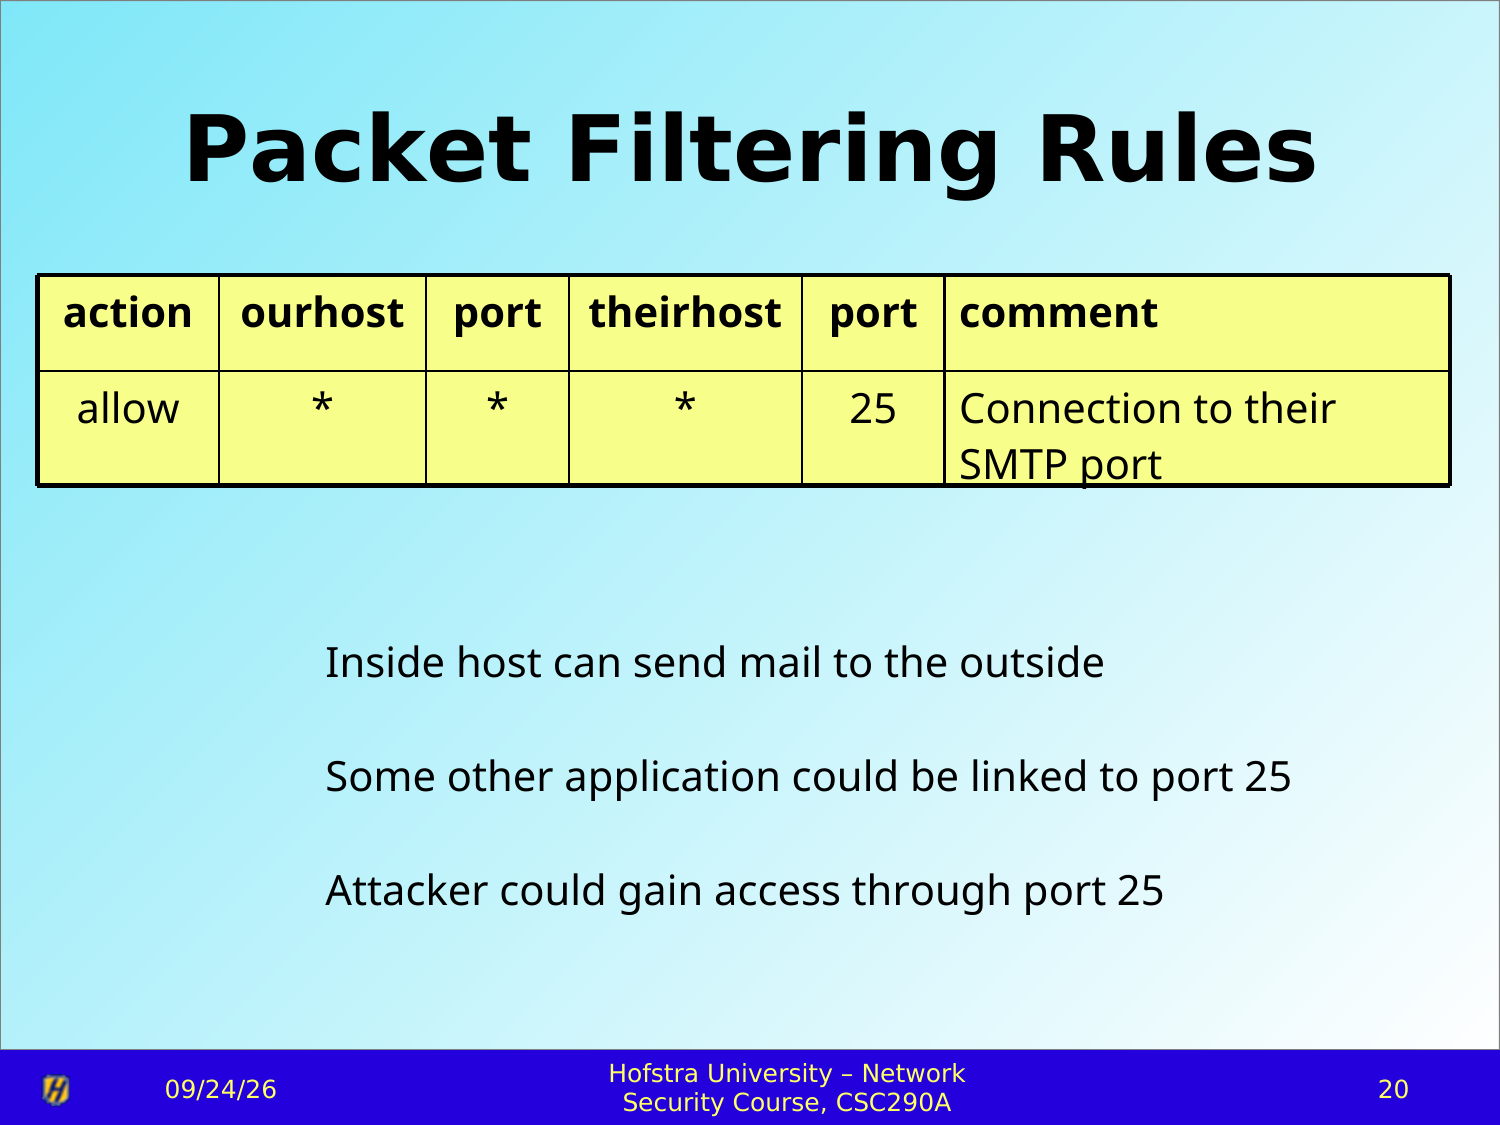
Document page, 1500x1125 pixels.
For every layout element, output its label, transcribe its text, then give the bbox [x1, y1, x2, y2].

text_box port [427, 277, 568, 370]
text_box comment [946, 277, 1448, 370]
text_box Connection to their SMTP port [946, 372, 1448, 483]
text_box Inside host can send mail to the outside Some other application could be linked to port 25 Attacker could gain access through port 25 [299, 624, 1308, 926]
picture [37, 1072, 76, 1110]
title Packet Filtering Rules [112, 84, 1391, 212]
text_box ourhost [220, 277, 425, 370]
text_box theirhost [570, 277, 801, 370]
text_box * [220, 372, 425, 483]
text_box * [570, 372, 801, 483]
text_box * [427, 372, 568, 483]
text_box allow [40, 372, 218, 483]
text_box 25 [803, 372, 943, 483]
text_box action [40, 277, 218, 370]
text_box port [803, 277, 943, 370]
